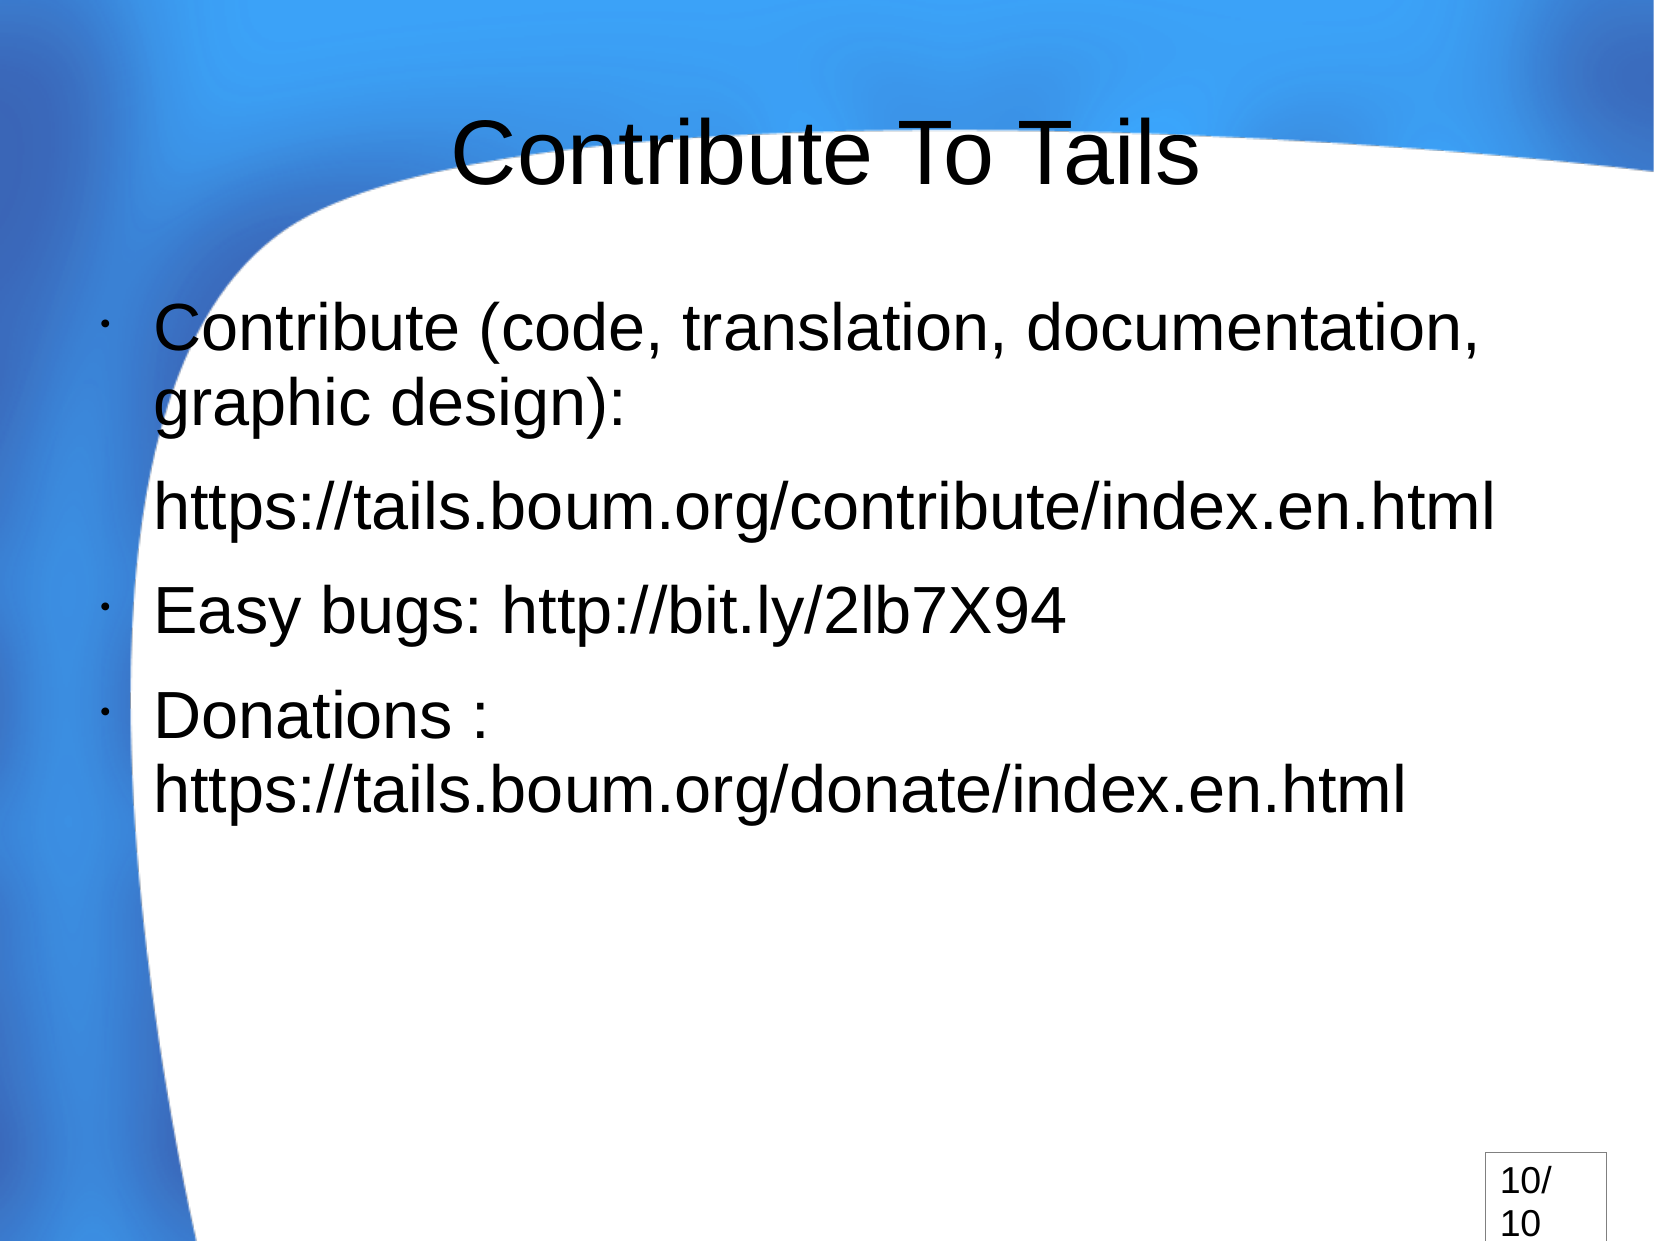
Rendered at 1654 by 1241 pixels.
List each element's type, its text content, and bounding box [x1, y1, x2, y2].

title Contribute To Tails [82, 49, 1571, 257]
list Contribute (code, translation, documentation, graphic design): https://tails.boum.org/contribute/index.en.html Easy bugs: http://bit.ly/2lb7X94 Donations : https://tails.boum.org/donate/index.en.html [82, 290, 1538, 1010]
text_box <number>/10 [1485, 1152, 1607, 1241]
picture [0, 0, 1654, 1241]
